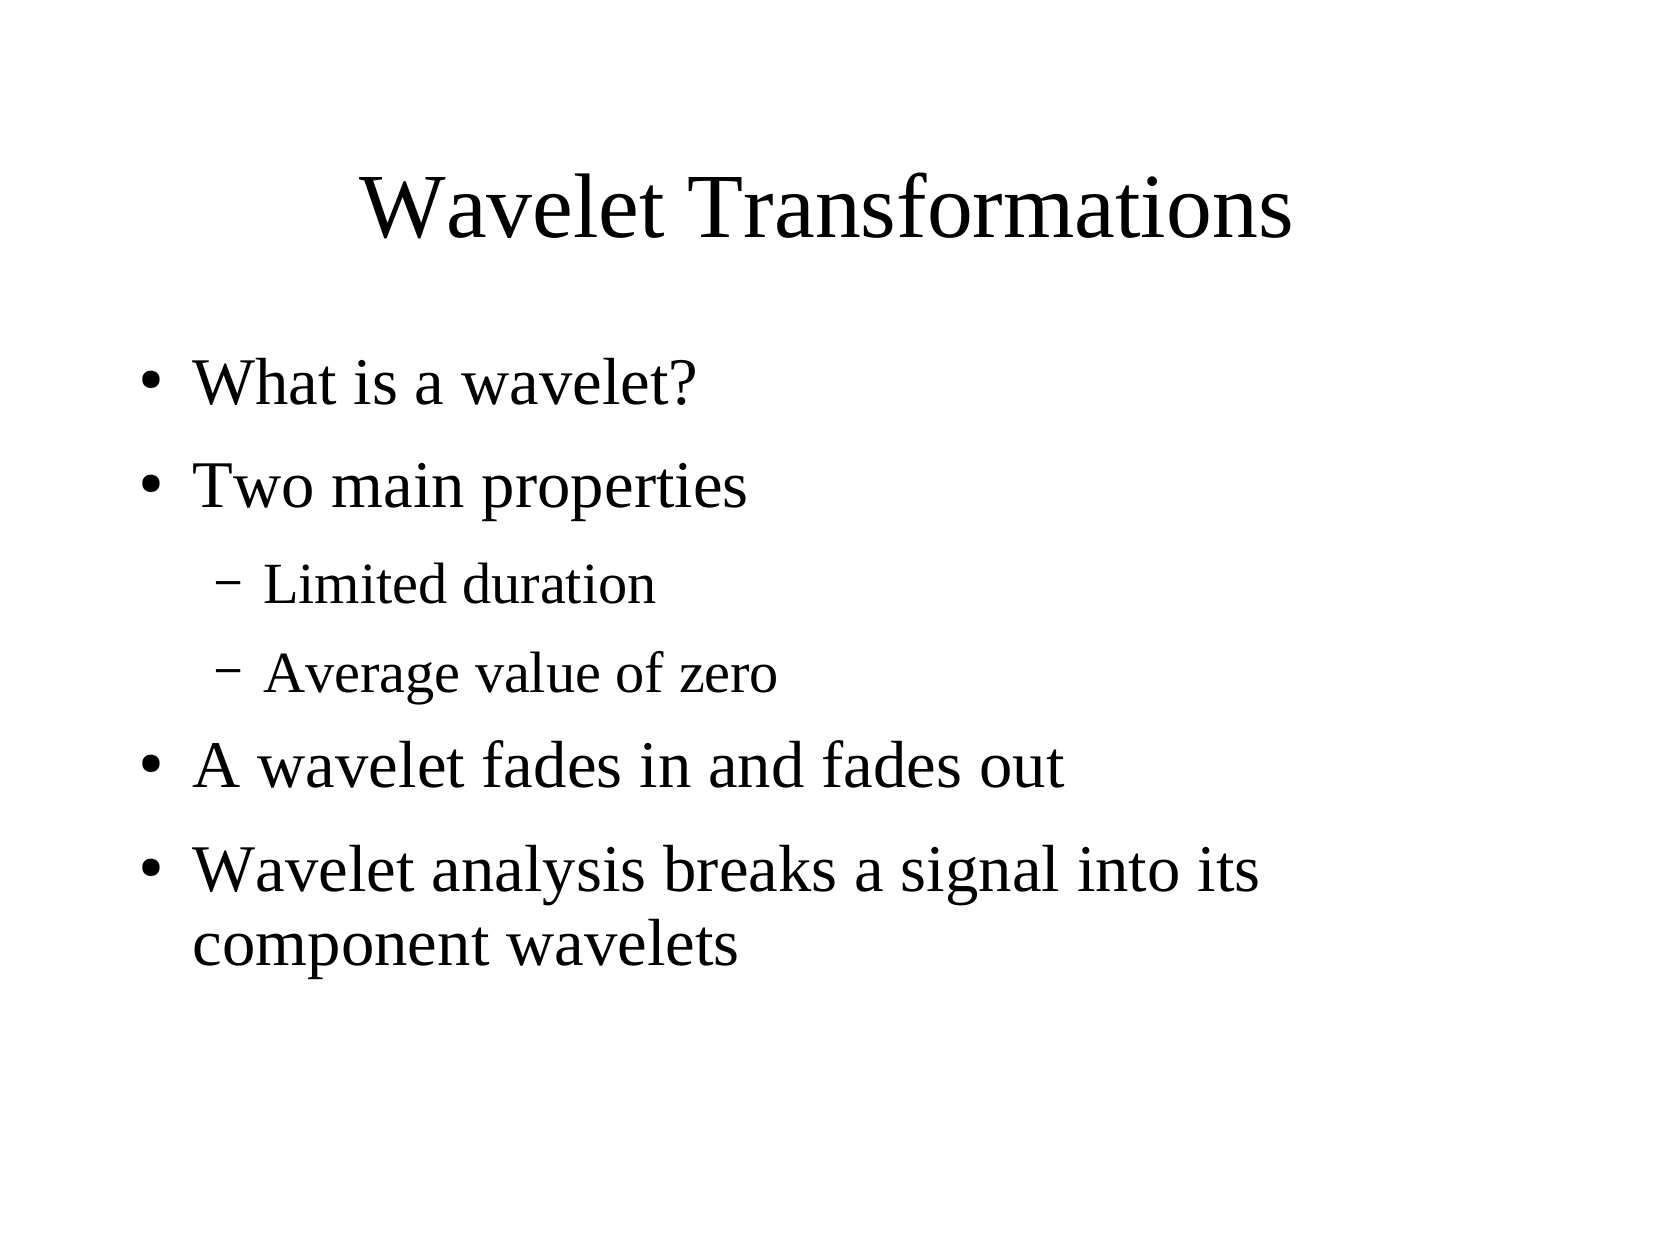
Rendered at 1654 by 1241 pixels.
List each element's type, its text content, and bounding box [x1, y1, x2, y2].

list What is a wavelet? Two main properties Limited duration Average value of zero A wavelet fades in and fades out Wavelet analysis breaks a signal into its component wavelets [121, 344, 1534, 1127]
title Wavelet Transformations [121, 102, 1534, 311]
